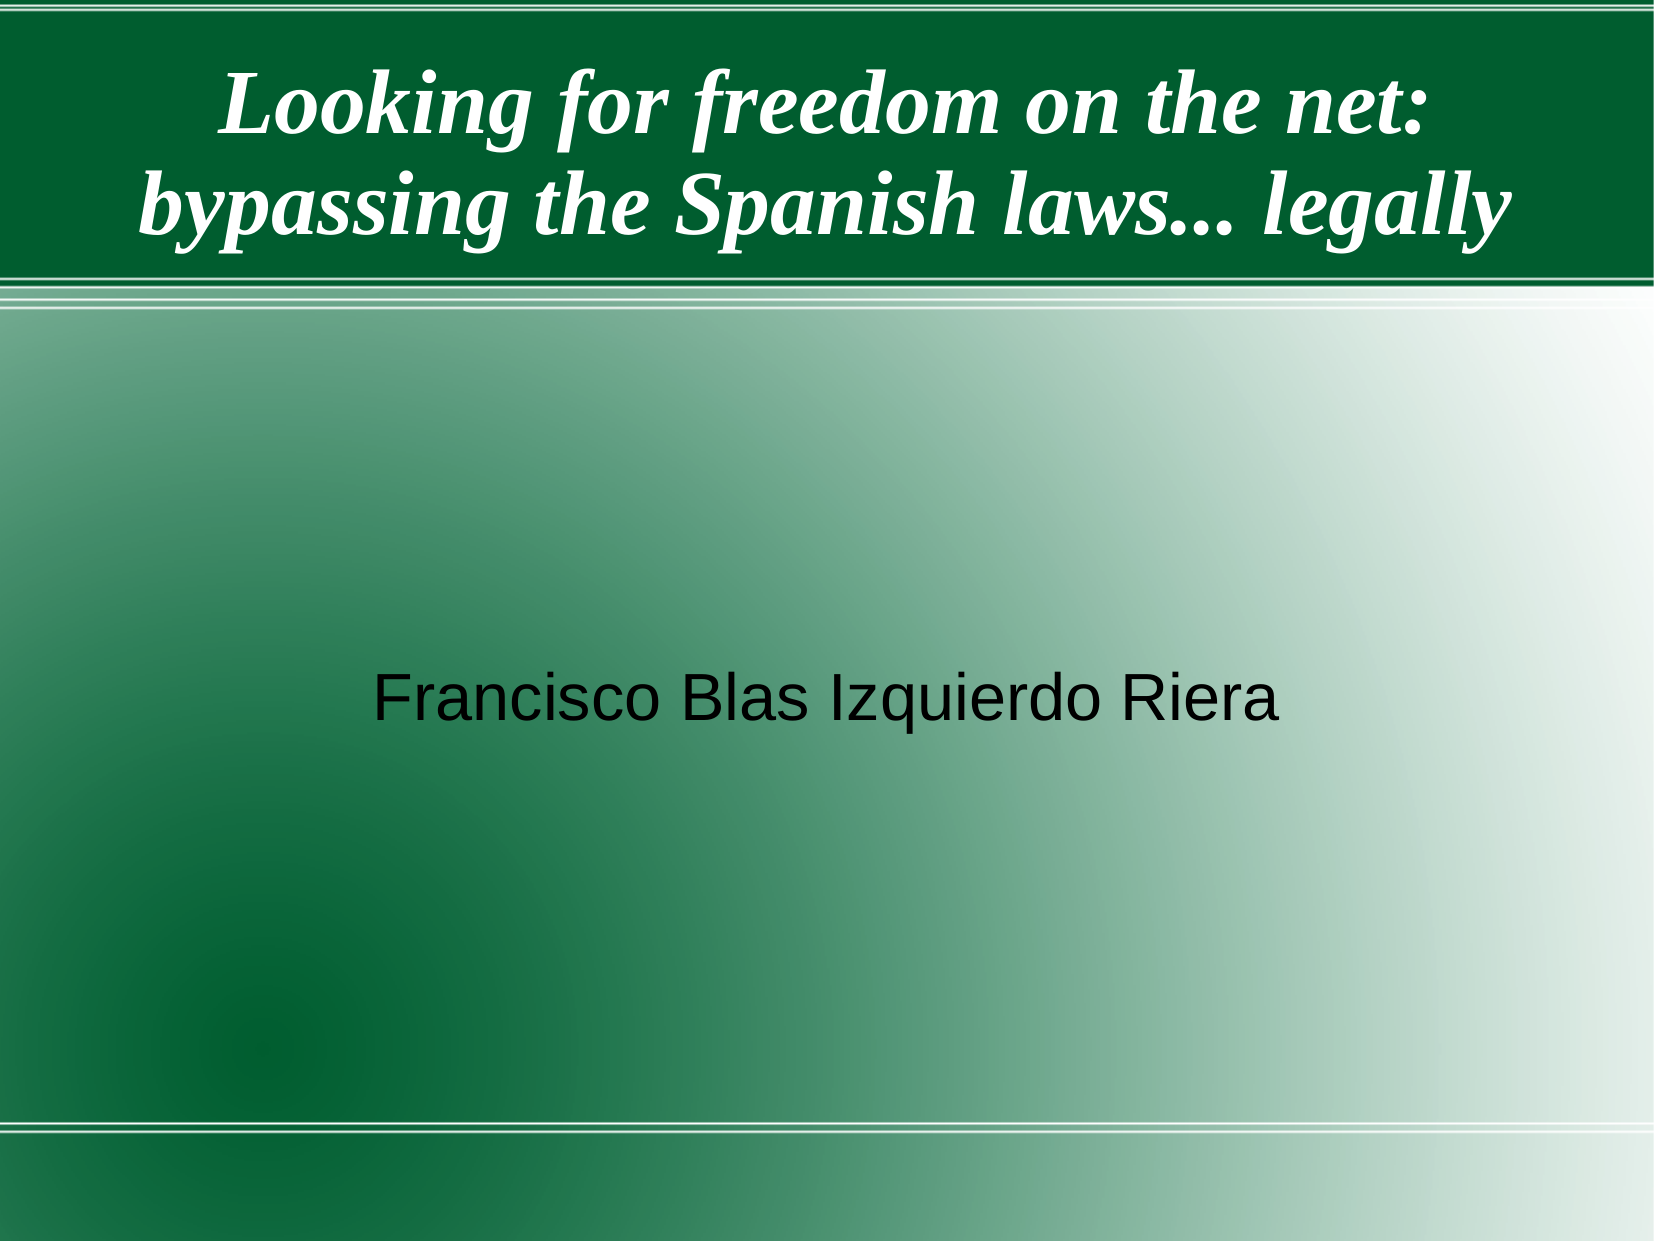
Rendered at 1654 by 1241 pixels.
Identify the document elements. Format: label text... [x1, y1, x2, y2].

picture [0, 0, 1654, 1241]
title Looking for freedom on the net: bypassing the Spanish laws... legally [82, 49, 1571, 257]
subtitle Francisco Blas Izquierdo Riera [82, 337, 1571, 1057]
